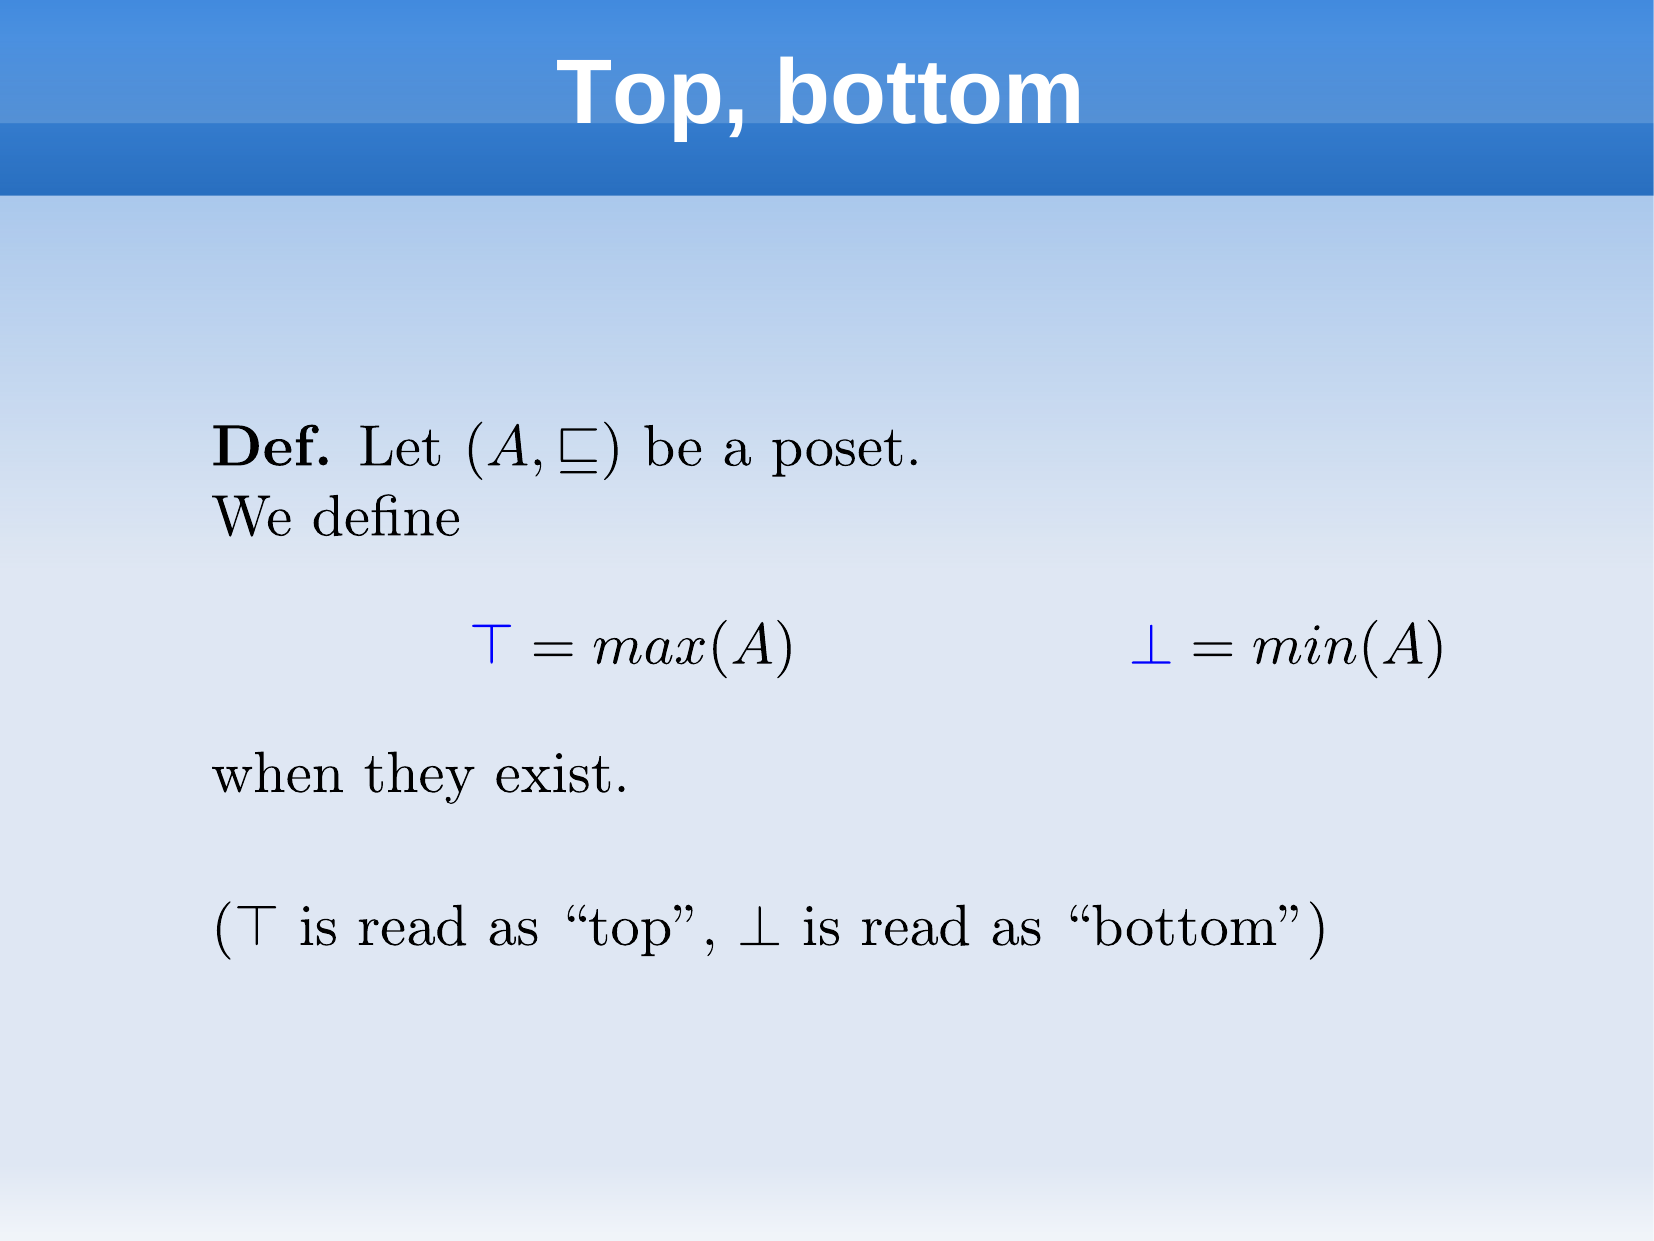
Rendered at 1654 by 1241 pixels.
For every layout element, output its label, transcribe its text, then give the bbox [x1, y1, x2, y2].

title Top, bottom [76, 0, 1565, 196]
picture [0, 0, 1654, 1241]
